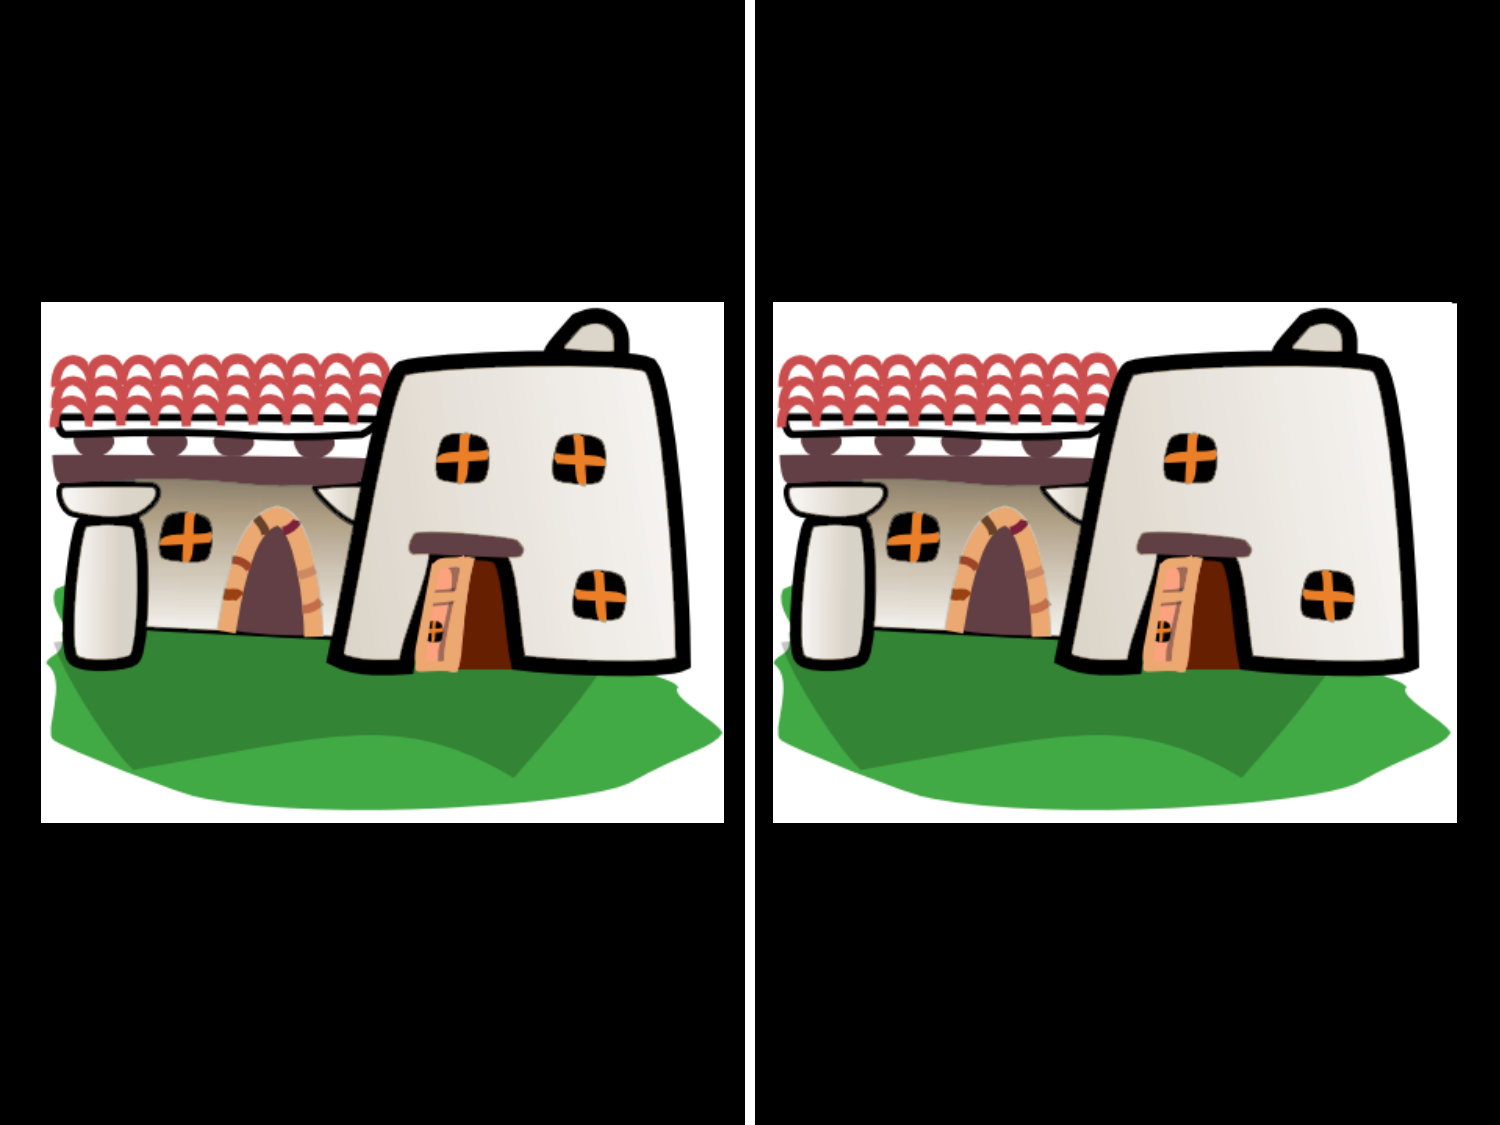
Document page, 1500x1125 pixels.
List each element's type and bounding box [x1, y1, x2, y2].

picture [773, 302, 1457, 823]
picture [41, 302, 724, 823]
